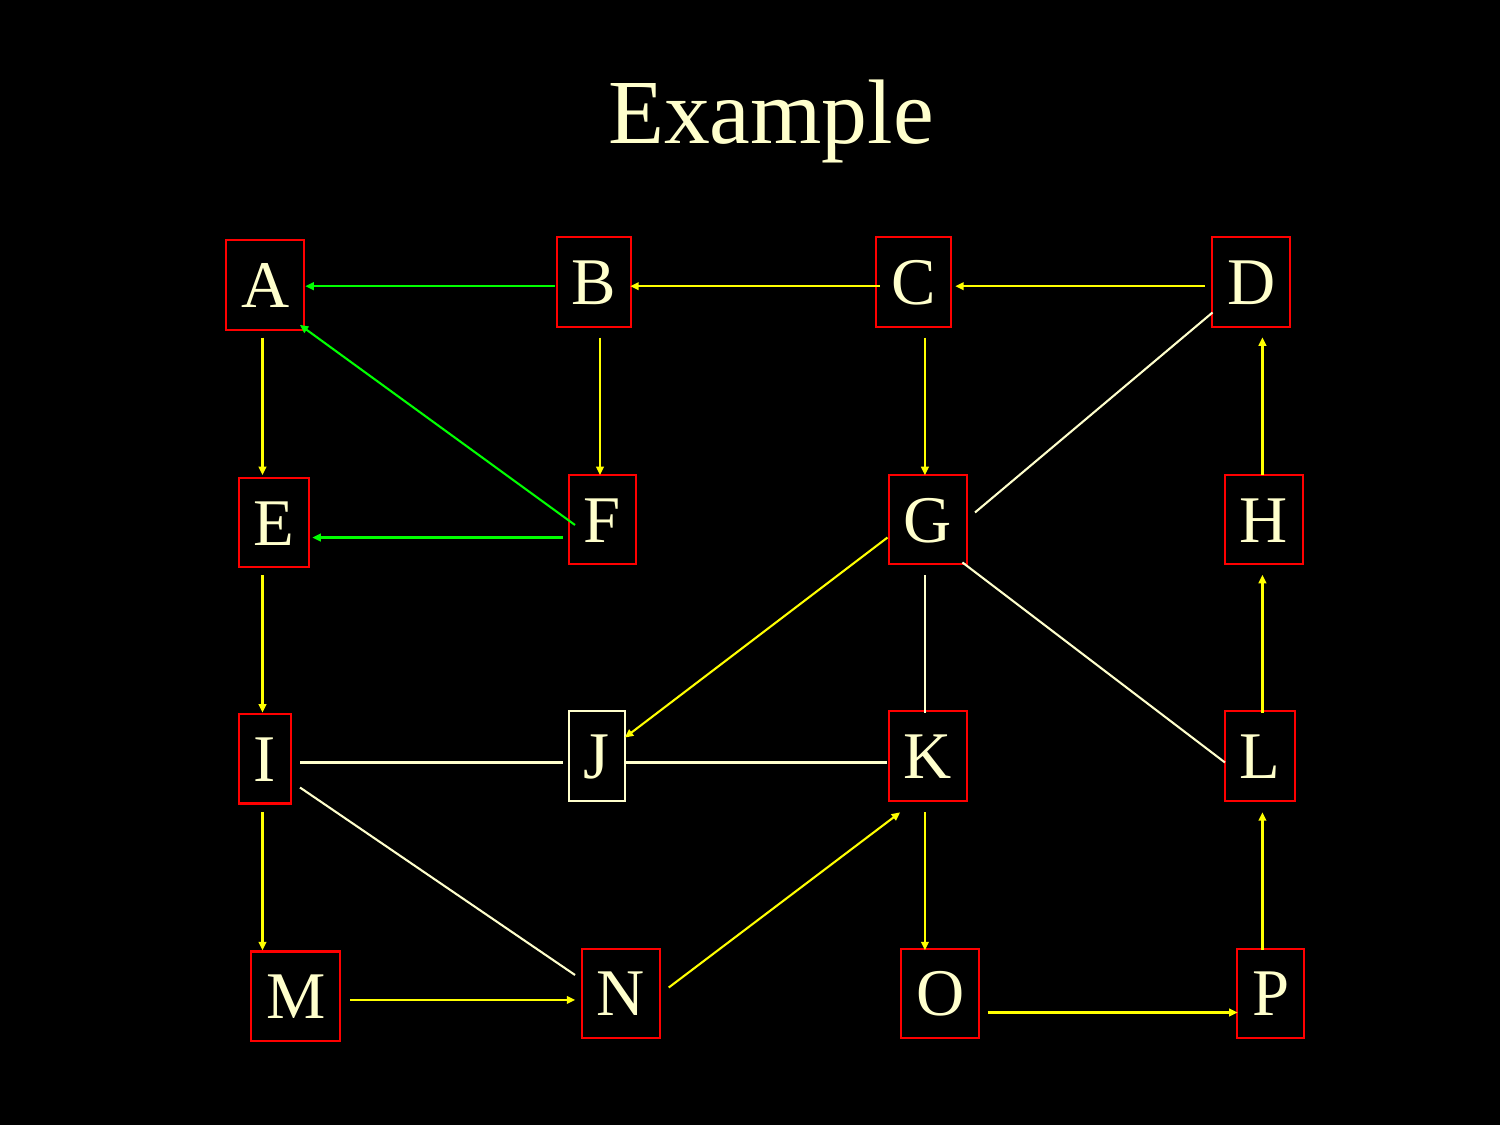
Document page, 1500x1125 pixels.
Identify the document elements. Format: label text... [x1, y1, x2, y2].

text_box M [251, 951, 341, 1042]
text_box P [1237, 948, 1305, 1039]
text_box F [569, 474, 636, 565]
text_box G [888, 474, 967, 565]
text_box C [876, 237, 951, 327]
text_box A [226, 240, 305, 330]
text_box N [581, 948, 660, 1039]
text_box H [1224, 474, 1303, 565]
text_box E [238, 477, 310, 568]
text_box K [888, 711, 967, 801]
title Example [42, 37, 1500, 188]
text_box I [238, 713, 291, 804]
text_box O [901, 948, 980, 1039]
text_box J [569, 711, 625, 801]
text_box B [556, 237, 632, 327]
text_box L [1224, 711, 1296, 801]
text_box D [1212, 237, 1291, 327]
